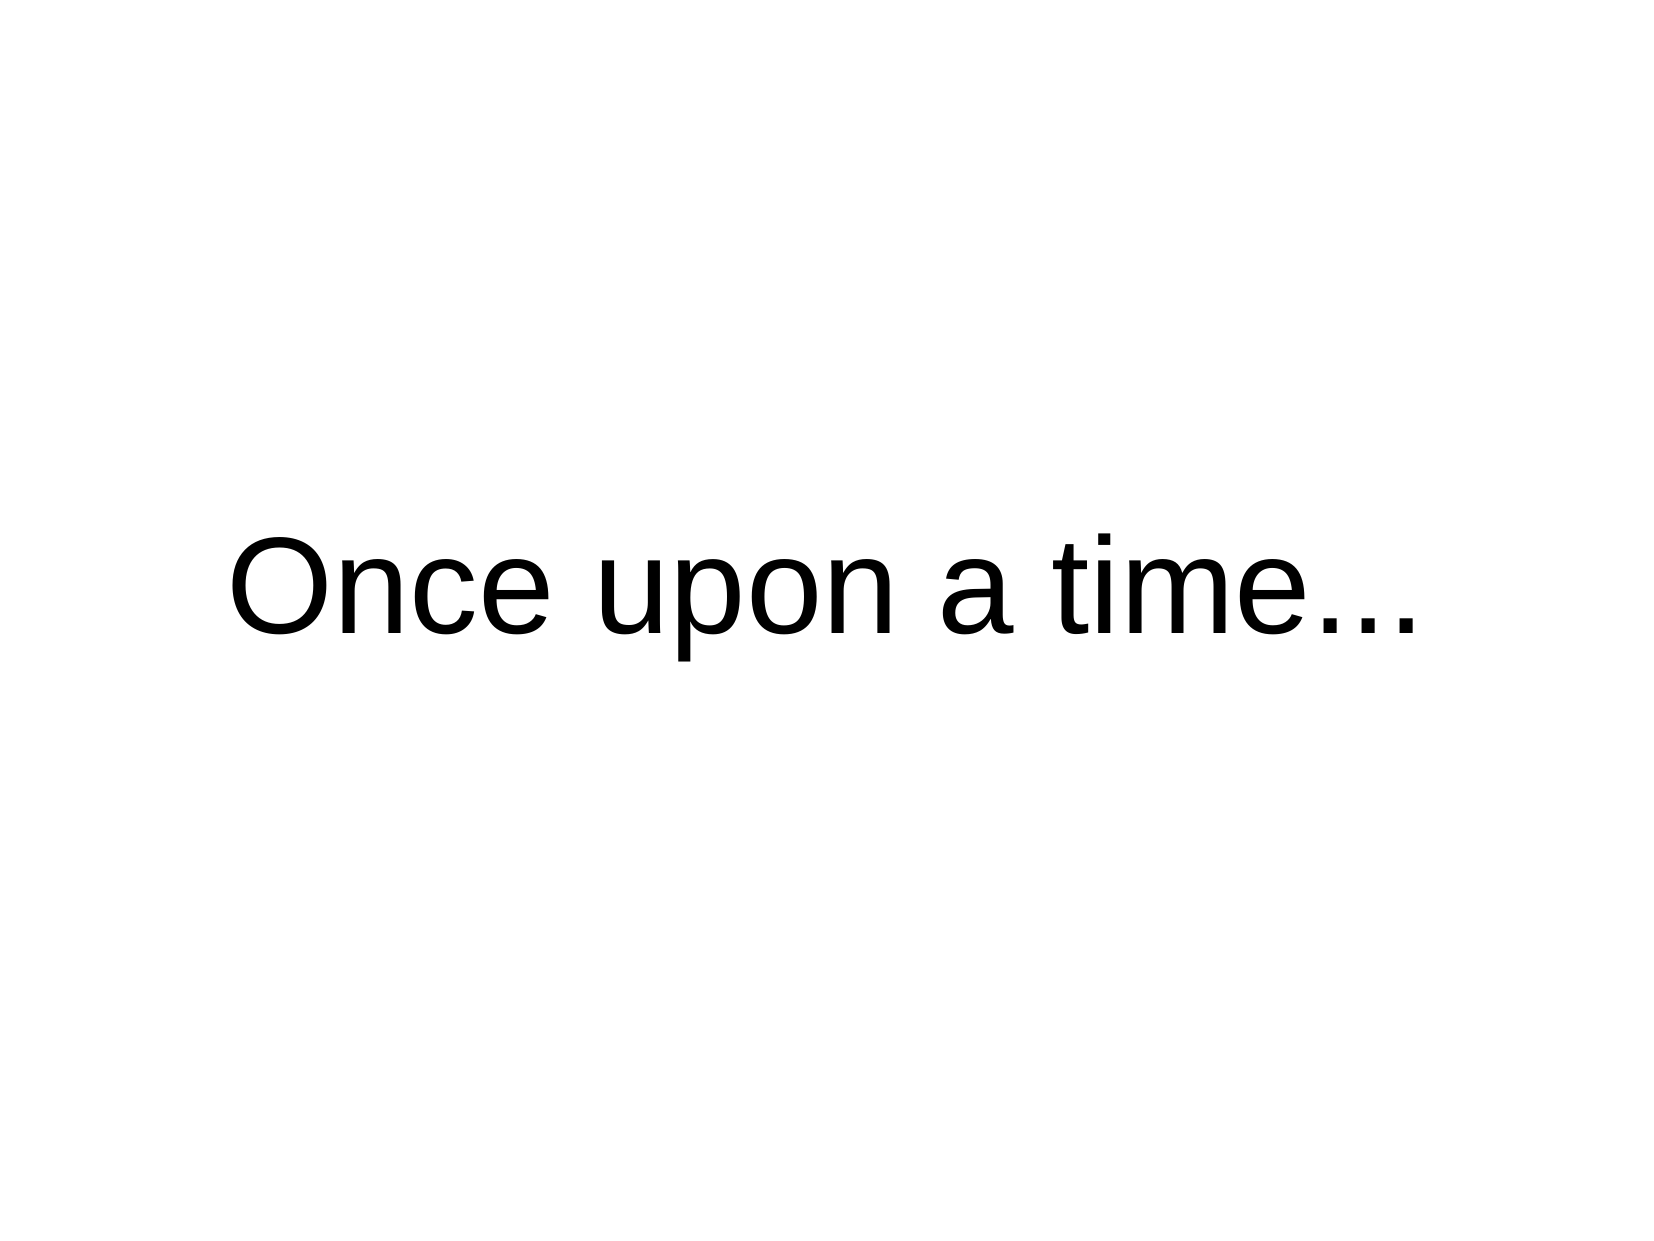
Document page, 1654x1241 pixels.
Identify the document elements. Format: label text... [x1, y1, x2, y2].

title Once upon a time... [82, 56, 1571, 1115]
